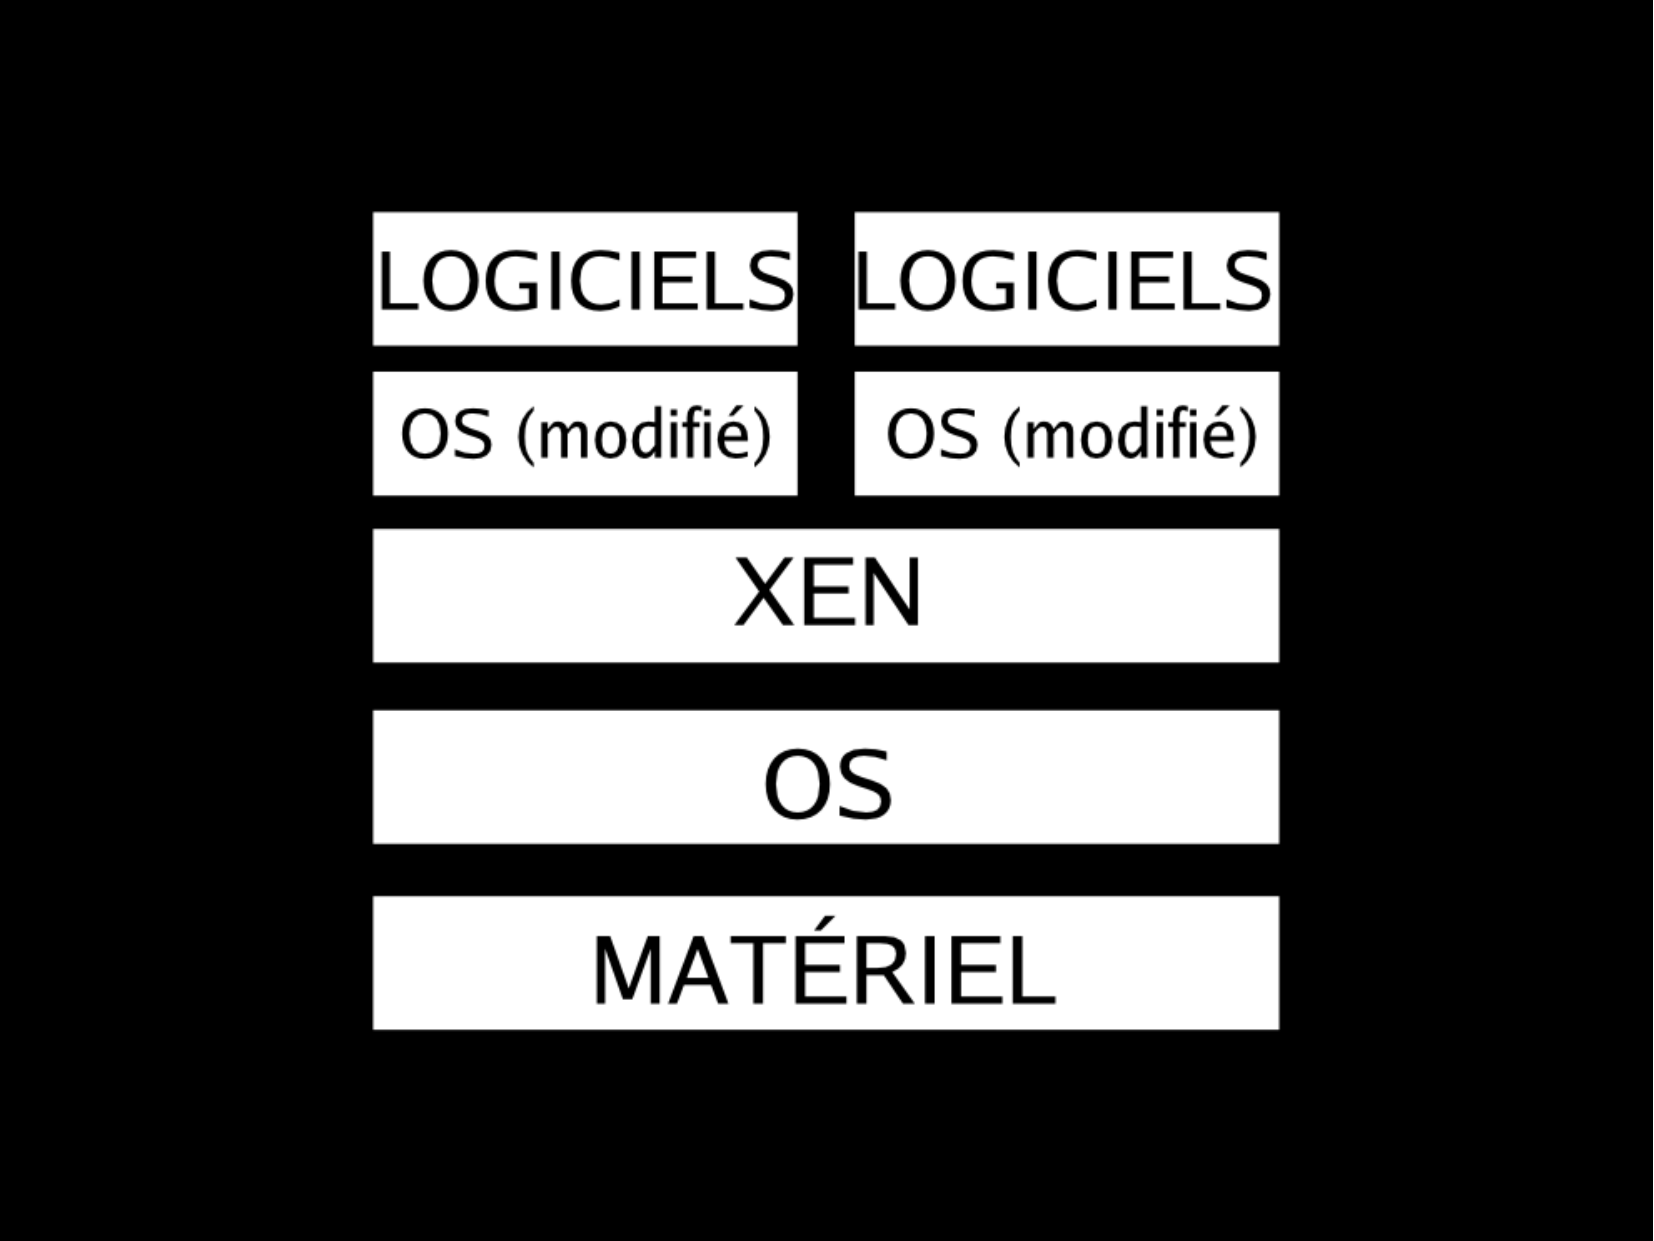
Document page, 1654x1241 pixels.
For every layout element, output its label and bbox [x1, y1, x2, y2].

picture [321, 155, 1332, 1085]
